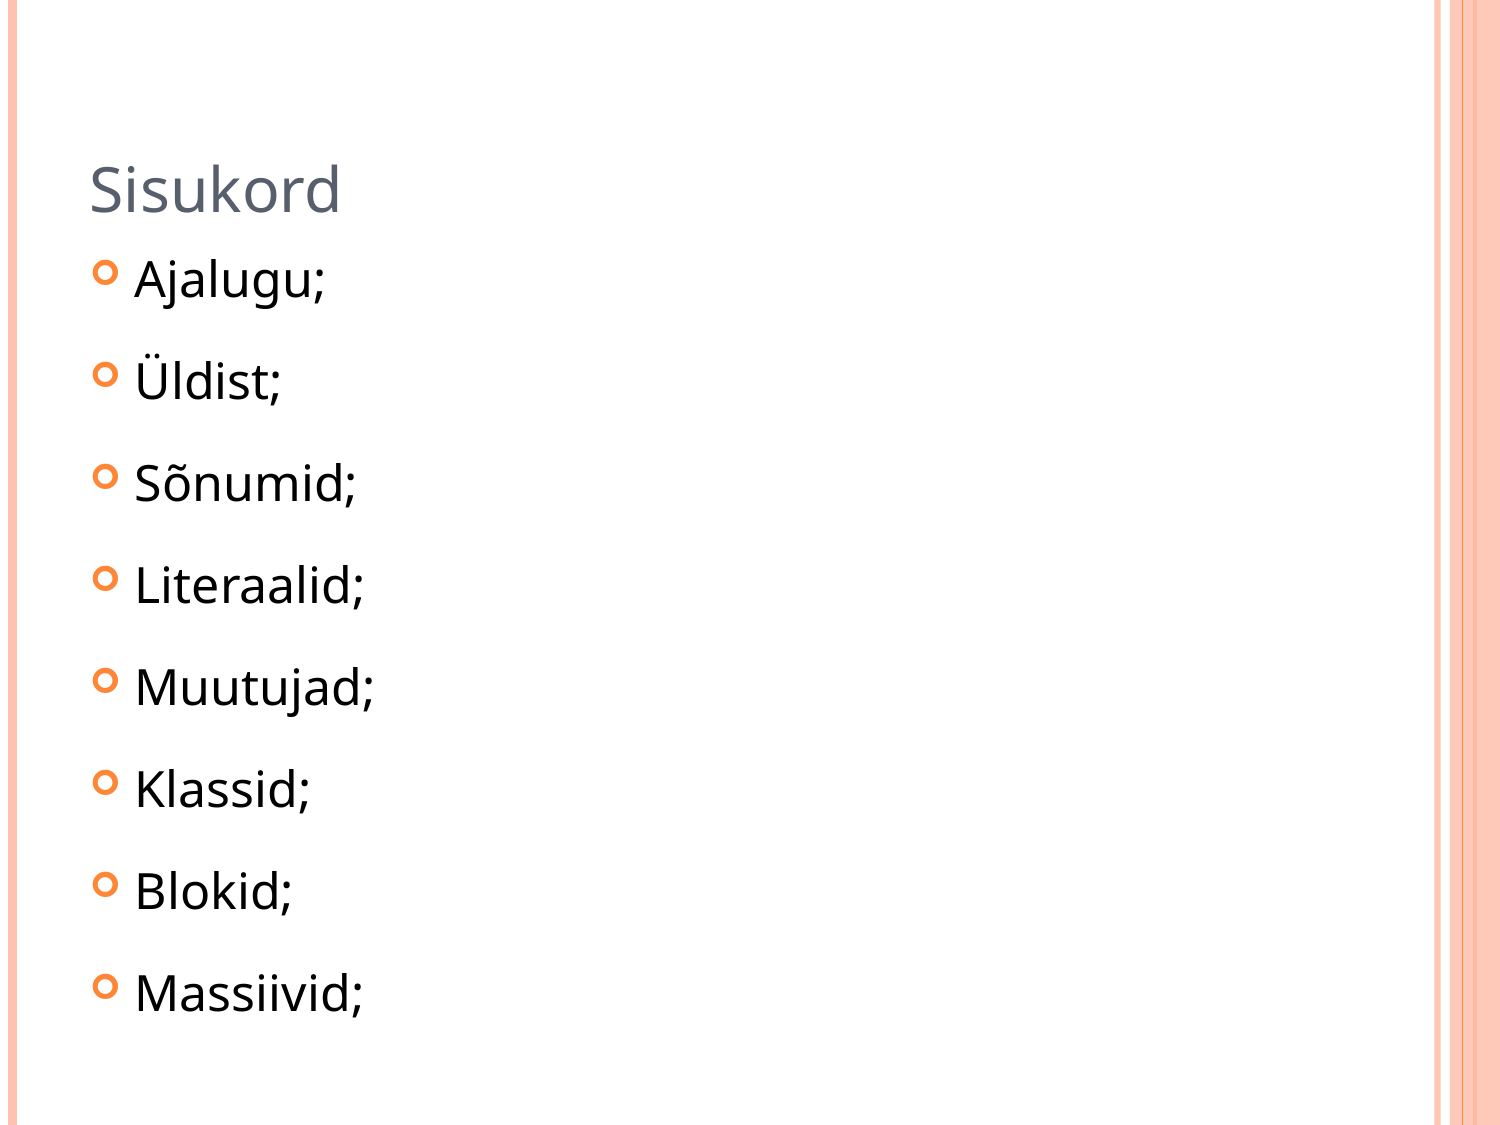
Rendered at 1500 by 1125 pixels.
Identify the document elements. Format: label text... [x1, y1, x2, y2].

title Sisukord [75, 45, 1300, 233]
list Ajalugu; Üldist; Sõnumid; Literaalid; Muutujad; Klassid; Blokid; Massiivid; [75, 239, 1300, 1040]
